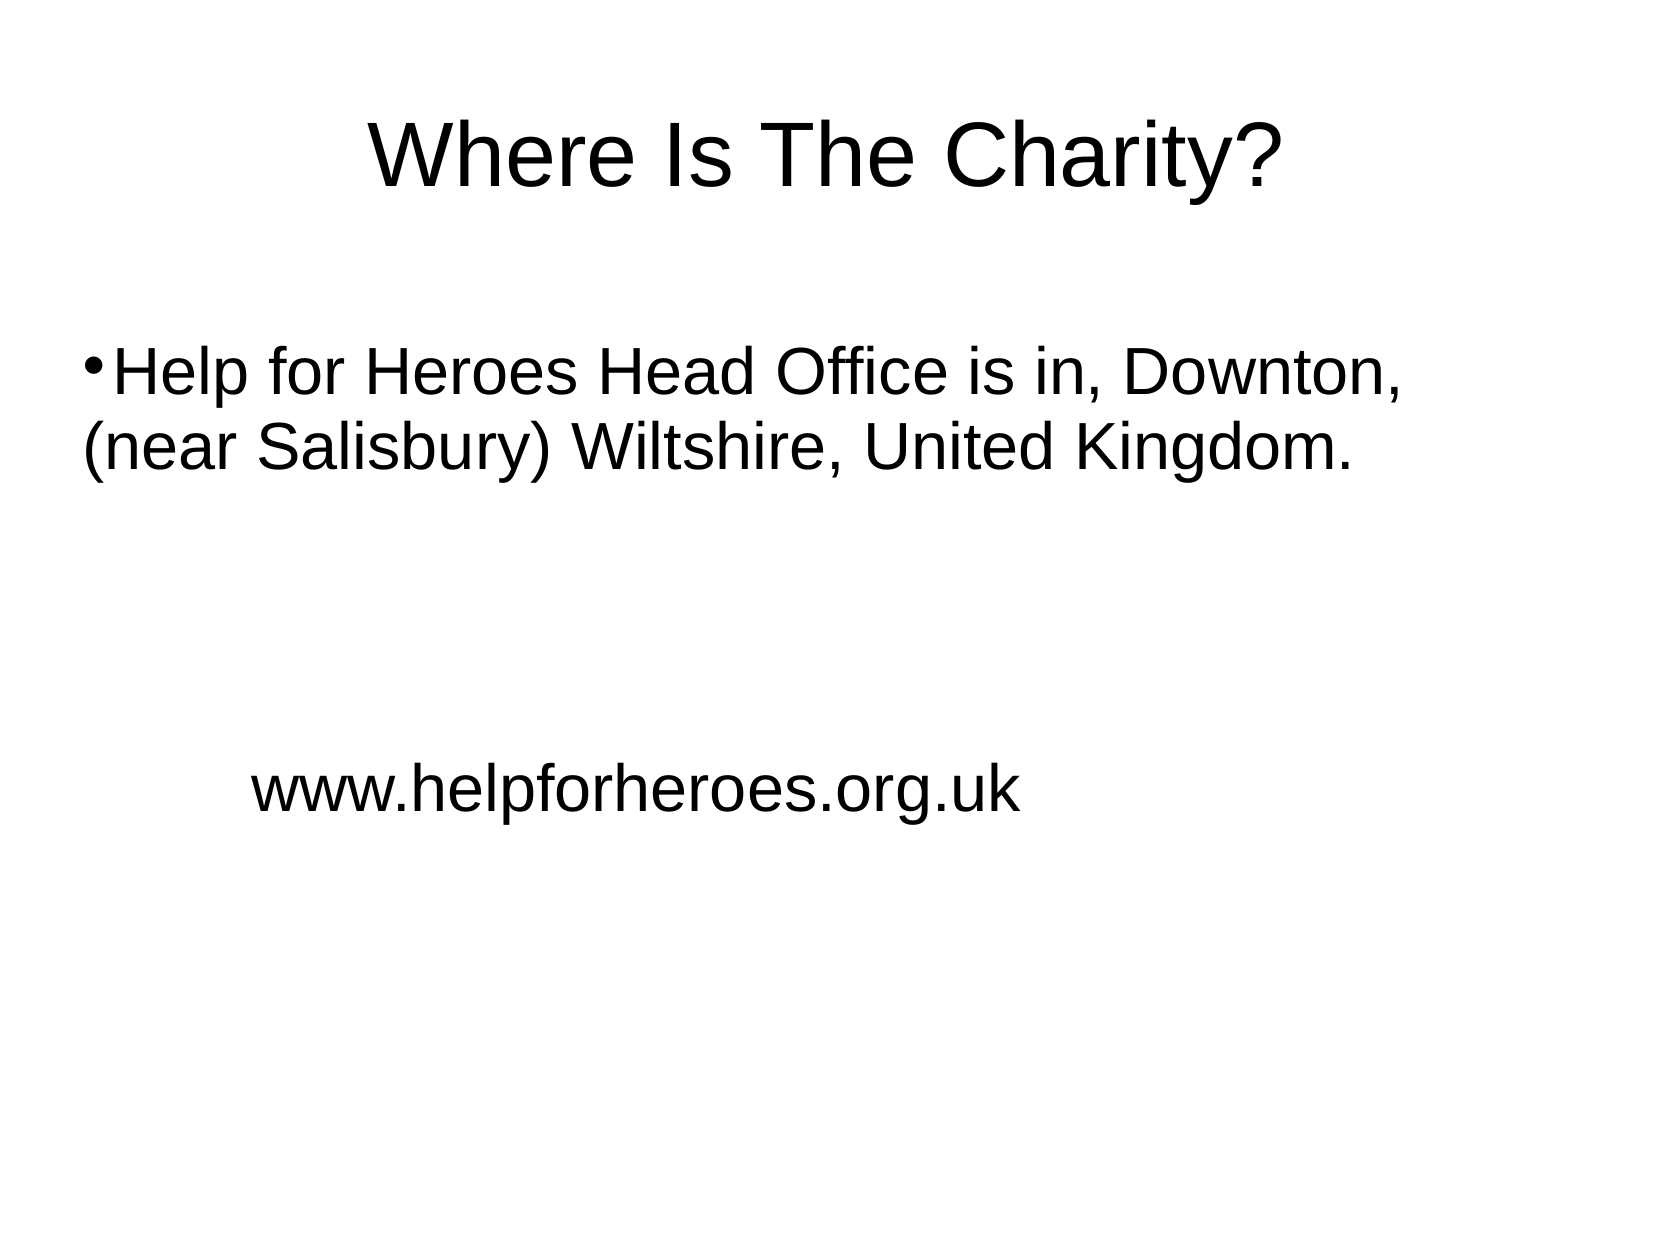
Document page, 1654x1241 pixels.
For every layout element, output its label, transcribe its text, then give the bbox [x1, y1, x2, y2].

list Help for Heroes Head Office is in, Downton, (near Salisbury) Wiltshire, United Kingdom. [82, 330, 1571, 1150]
title Where Is The Charity? [82, 49, 1571, 257]
text_box www.helpforheroes.org.uk [236, 744, 1205, 875]
